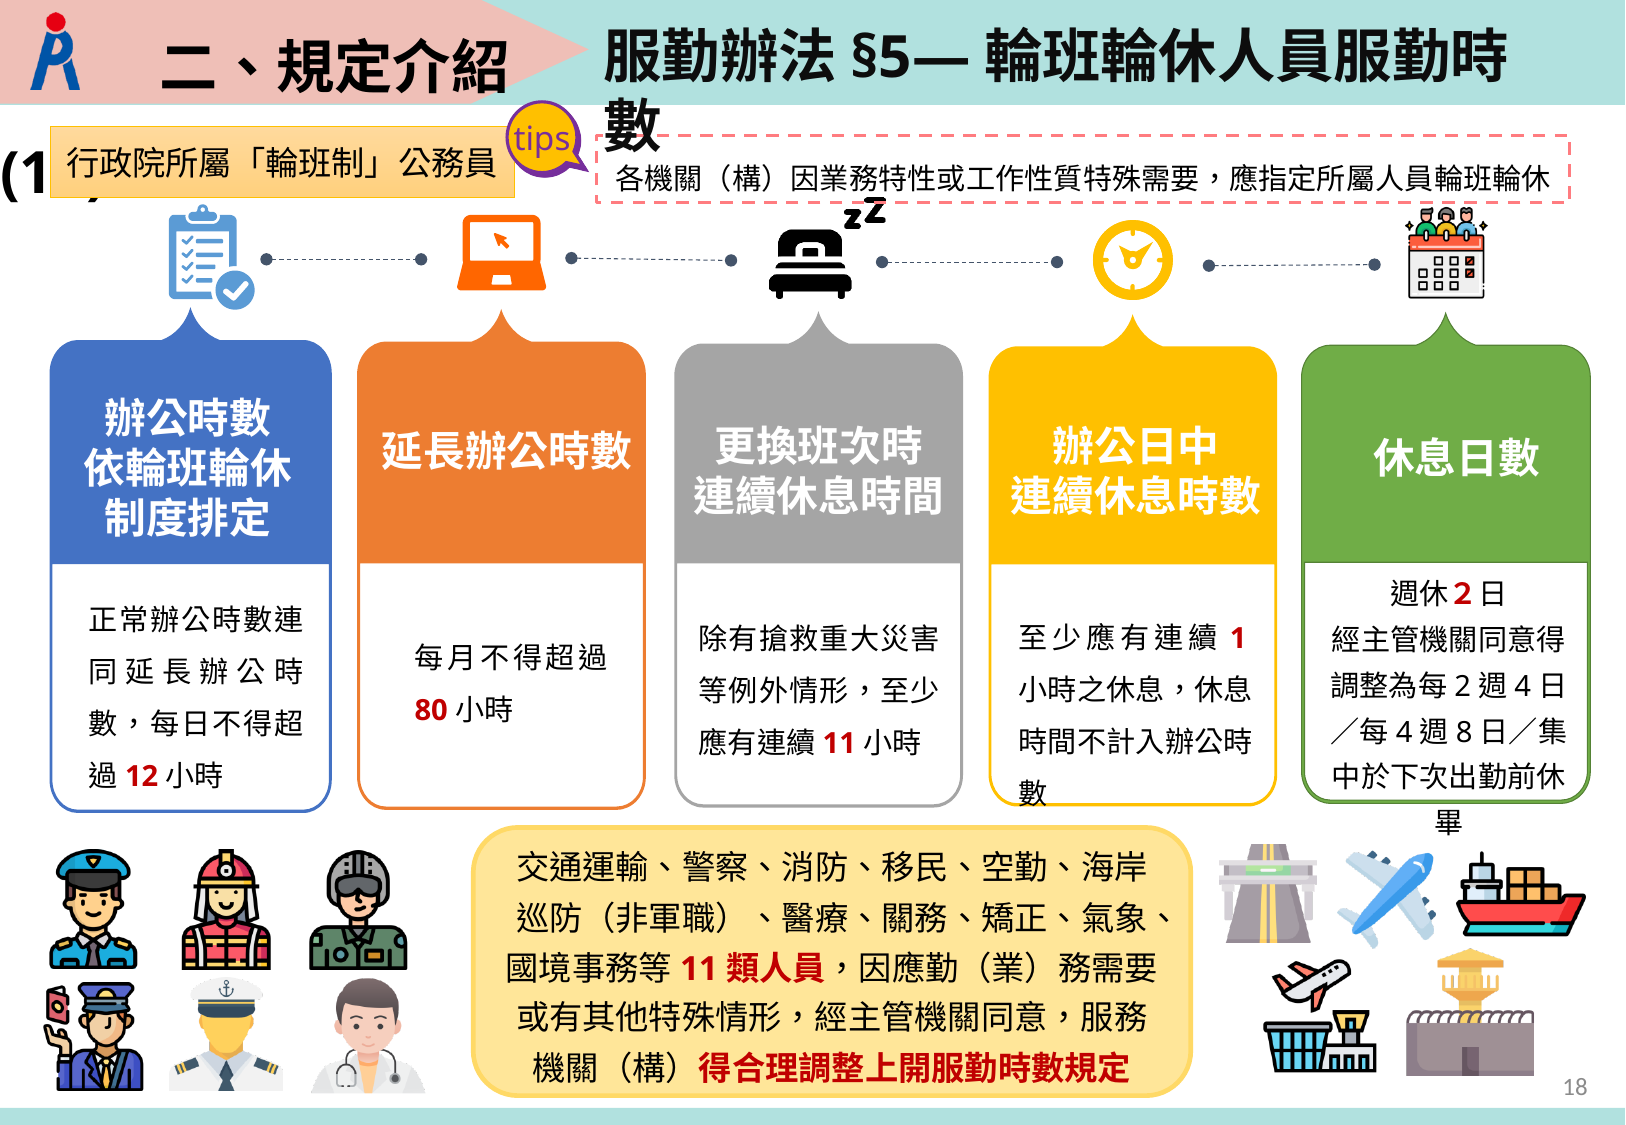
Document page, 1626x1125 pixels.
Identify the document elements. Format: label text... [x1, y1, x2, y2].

text_box [215, 270, 255, 310]
picture [309, 976, 427, 1095]
picture [30, 12, 80, 90]
text_box tips [507, 101, 584, 173]
text_box [195, 238, 224, 244]
text_box [0, 51, 588, 105]
text_box [195, 264, 216, 270]
text_box 辦公日中 連續休息時數 [1051, 412, 1221, 474]
text_box 延長辦公時數 [415, 417, 599, 485]
text_box 正常辦公時數連同延長辦公時數，每日不得超過12小時 [73, 576, 319, 800]
text_box [357, 308, 646, 810]
text_box [181, 261, 194, 271]
text_box [49, 307, 332, 813]
text_box 二、規定介紹(12) [0, 0, 588, 104]
picture [1337, 829, 1586, 1079]
text_box 各機關（構）因業務特性或工作性質特殊需要，應指定所屬人員輪班輪休 [596, 167, 1570, 203]
text_box 交通運輸、警察、消防、移民、空勤、海岸巡防（非軍職）、醫療、關務、矯正、氣象、國境事務等11類人員，因應勤（業）務需要或有其他特殊情形，經主管機關同意，服務機關（構）得合理調整上開服勤時數規定 [473, 827, 1191, 1096]
text_box <編號> [1237, 1055, 1603, 1107]
text_box [1301, 313, 1591, 796]
picture [1261, 957, 1378, 1074]
picture [39, 982, 147, 1091]
picture [166, 849, 286, 970]
text_box [457, 214, 547, 291]
picture [769, 203, 886, 299]
text_box 服勤辦法§5—輪班輪休人員服勤時數 [588, 11, 1570, 167]
text_box [674, 311, 964, 808]
text_box 每月不得超過80小時 [399, 614, 630, 734]
text_box 除有搶救重大災害等例外情形，至少應有連續11小時 [683, 596, 955, 768]
text_box [168, 214, 237, 300]
text_box 更換班次時 連續休息時間 [734, 412, 904, 484]
picture [33, 849, 153, 969]
text_box 至少應有連續1小時之休息，休息時間不計入辦公時數 [1003, 594, 1269, 818]
text_box [988, 314, 1278, 803]
text_box [484, 0, 1625, 105]
text_box [181, 248, 194, 259]
picture [1399, 206, 1493, 299]
text_box [181, 235, 194, 245]
text_box 週休２日 經主管機關同意得調整為每2週4日／每4週8日／集中於下次出勤前休畢 [1312, 557, 1586, 847]
picture [1219, 844, 1317, 943]
text_box [181, 274, 194, 284]
text_box 辦公時數 依輪班輪休 制度排定 [52, 384, 324, 530]
text_box 休息日數 [1372, 424, 1541, 487]
picture [298, 850, 418, 970]
text_box [195, 252, 224, 258]
text_box [0, 1107, 1625, 1125]
picture [169, 977, 283, 1091]
text_box [188, 204, 218, 221]
text_box [1092, 220, 1173, 300]
text_box [195, 278, 213, 283]
text_box 行政院所屬「輪班制」公務員 [50, 126, 515, 198]
